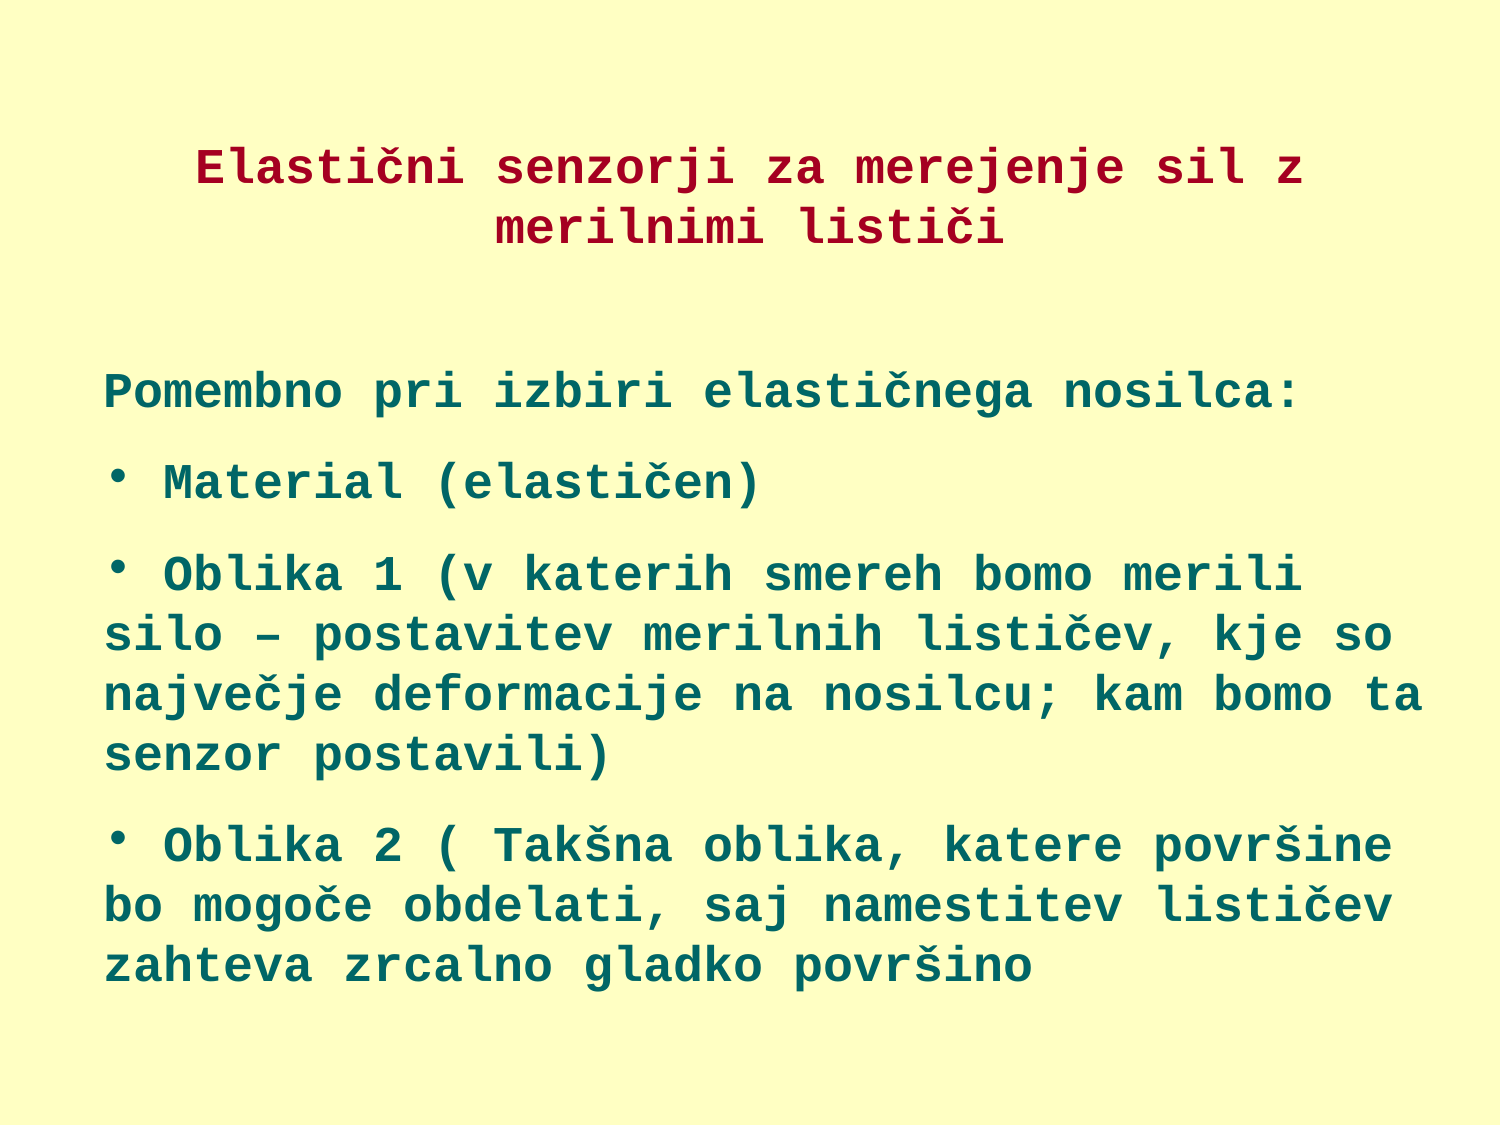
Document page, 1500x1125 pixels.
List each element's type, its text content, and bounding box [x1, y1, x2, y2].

title Elastični senzorji za merejenje sil z merilnimi lističi [112, 99, 1388, 288]
text_box Pomembno pri izbiri elastičnega nosilca: Material (elastičen) Oblika 1 (v katerih smereh bomo merili silo – postavitev merilnih lističev, kje so največje deformacije na nosilcu; kam bomo ta senzor postavili) Oblika 2 ( Takšna oblika, katere površine bo mogoče obdelati, saj namestitev lističev zahteva zrcalno gladko površino [88, 350, 1447, 1000]
